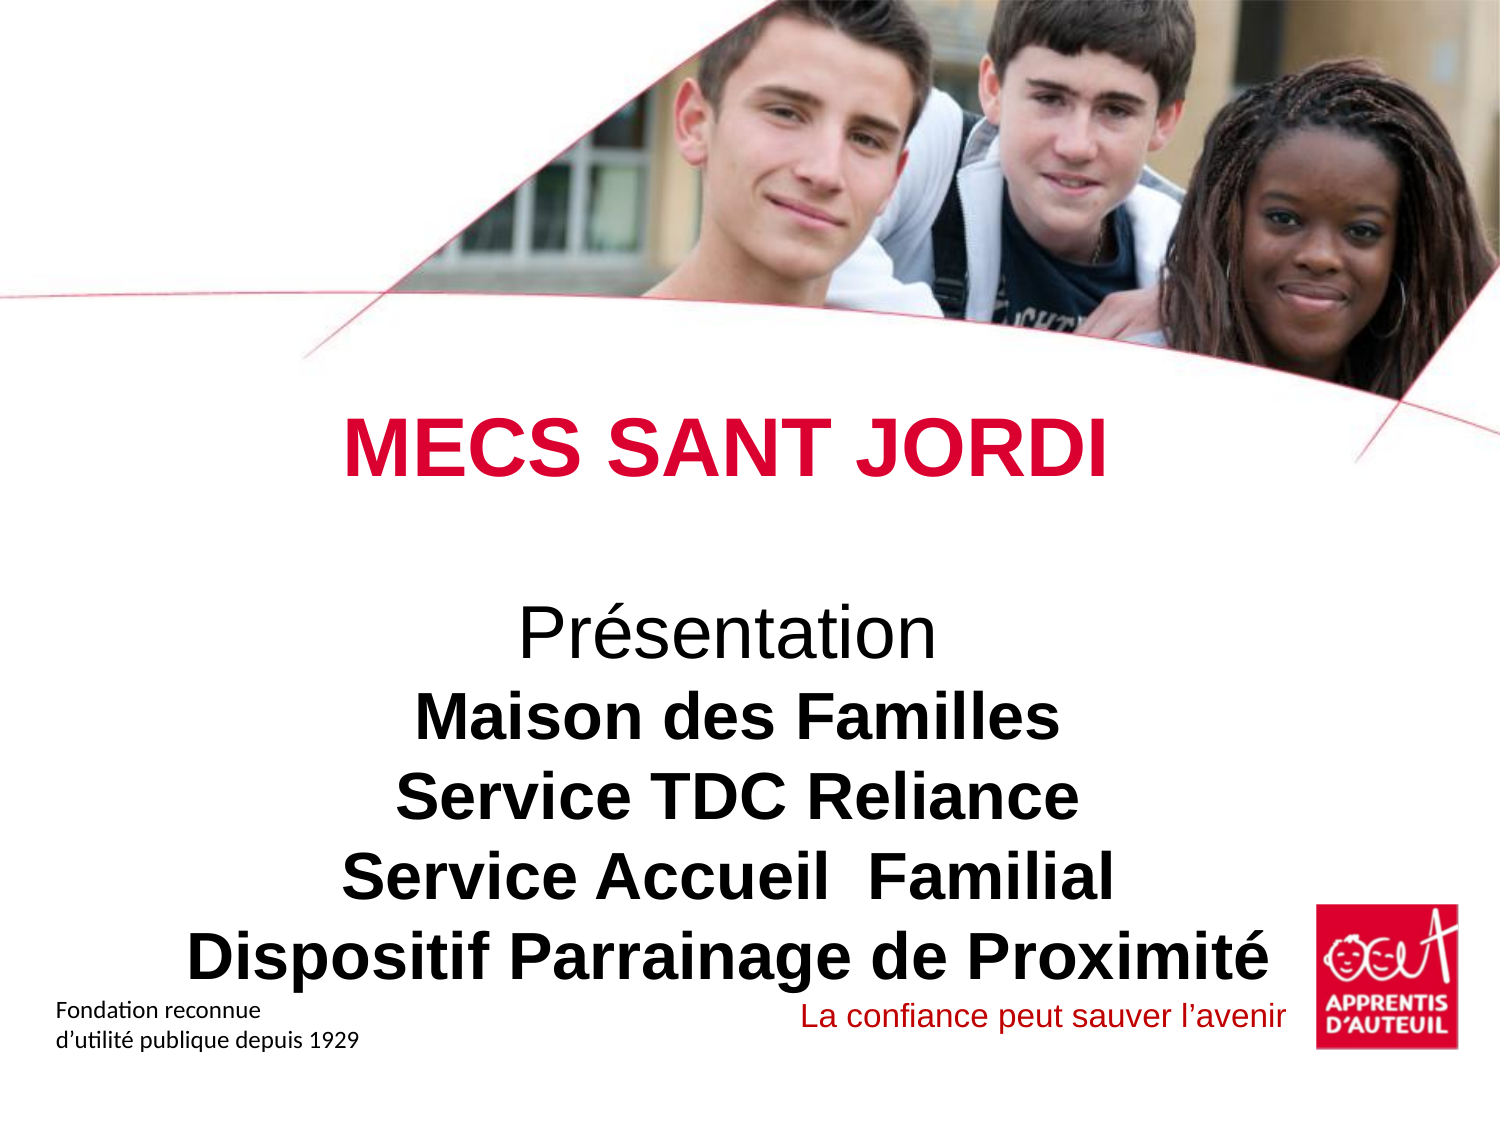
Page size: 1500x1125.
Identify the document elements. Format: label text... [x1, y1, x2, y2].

picture [0, 0, 1500, 490]
text_box La confiance peut sauver l’avenir [785, 986, 1317, 1042]
text_box MECS SANT JORDI Présentation Maison des Familles Service TDC Reliance Service Accueil Familial Dispositif Parrainage de Proximité [88, 385, 1388, 1001]
text_box Fondation reconnue d’utilité publique depuis 1929 [41, 986, 421, 1062]
